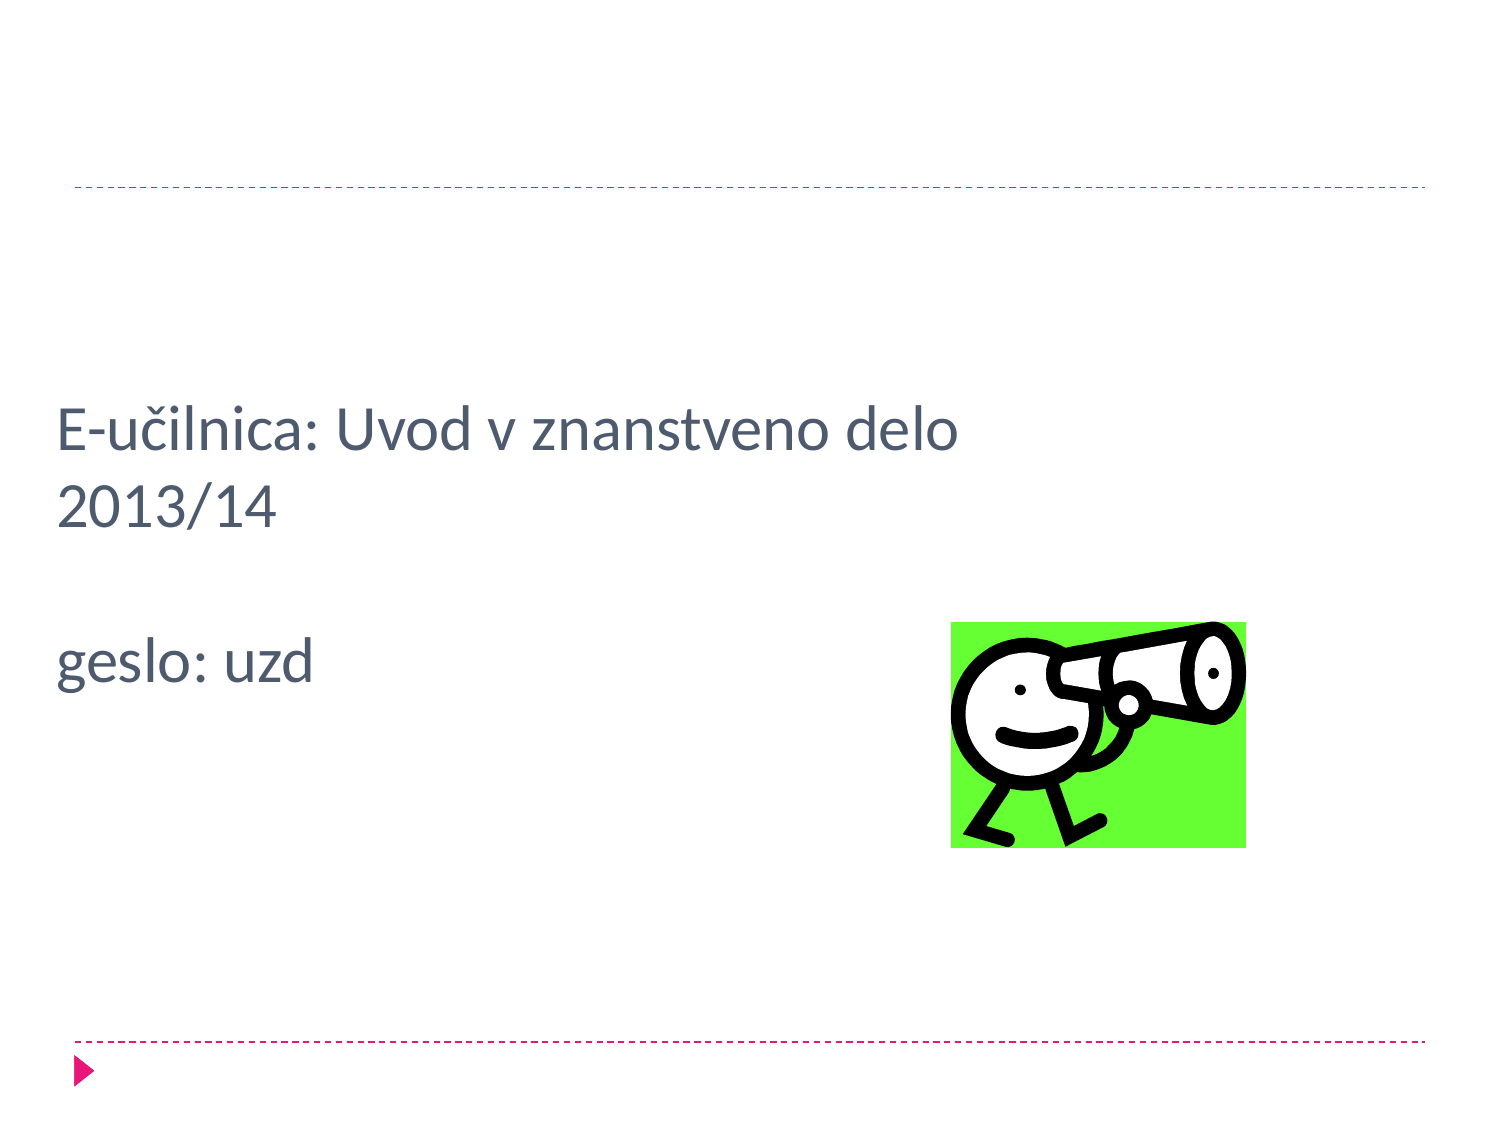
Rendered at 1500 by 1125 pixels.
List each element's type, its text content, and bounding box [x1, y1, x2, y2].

picture [950, 621, 1247, 848]
title E-učilnica: Uvod v znanstveno delo 2013/14 geslo: uzd [41, 377, 1459, 858]
